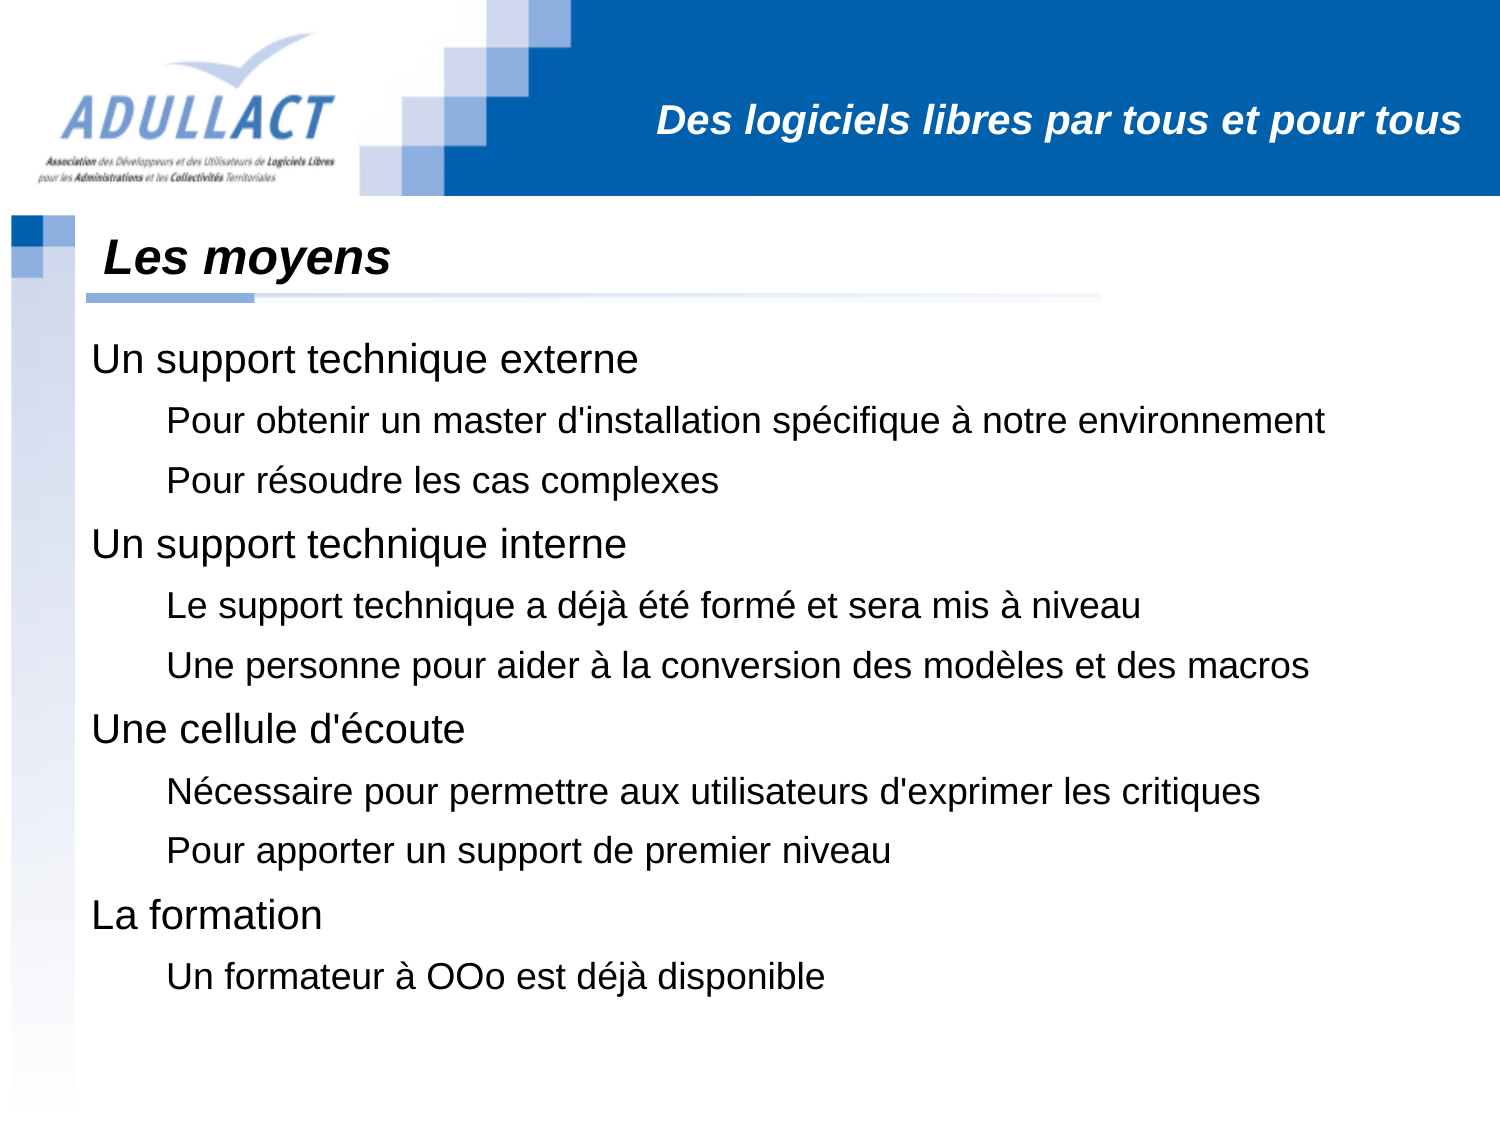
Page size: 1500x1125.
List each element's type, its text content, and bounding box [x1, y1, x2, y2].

picture [10, 214, 75, 1113]
title Les moyens [88, 219, 1459, 292]
picture [356, 0, 1500, 196]
picture [86, 293, 1102, 303]
list Un support technique externe Pour obtenir un master d'installation spécifique à notre environnement Pour résoudre les cas complexes Un support technique interne Le support technique a déjà été formé et sera mis à niveau Une personne pour aider à la conversion des modèles et des macros Une cellule d'écoute Nécessaire pour permettre aux utilisateurs d'exprimer les critiques Pour apporter un support de premier niveau La formation Un formateur à OOo est déjà disponible [91, 332, 1464, 1113]
picture [31, 29, 346, 189]
